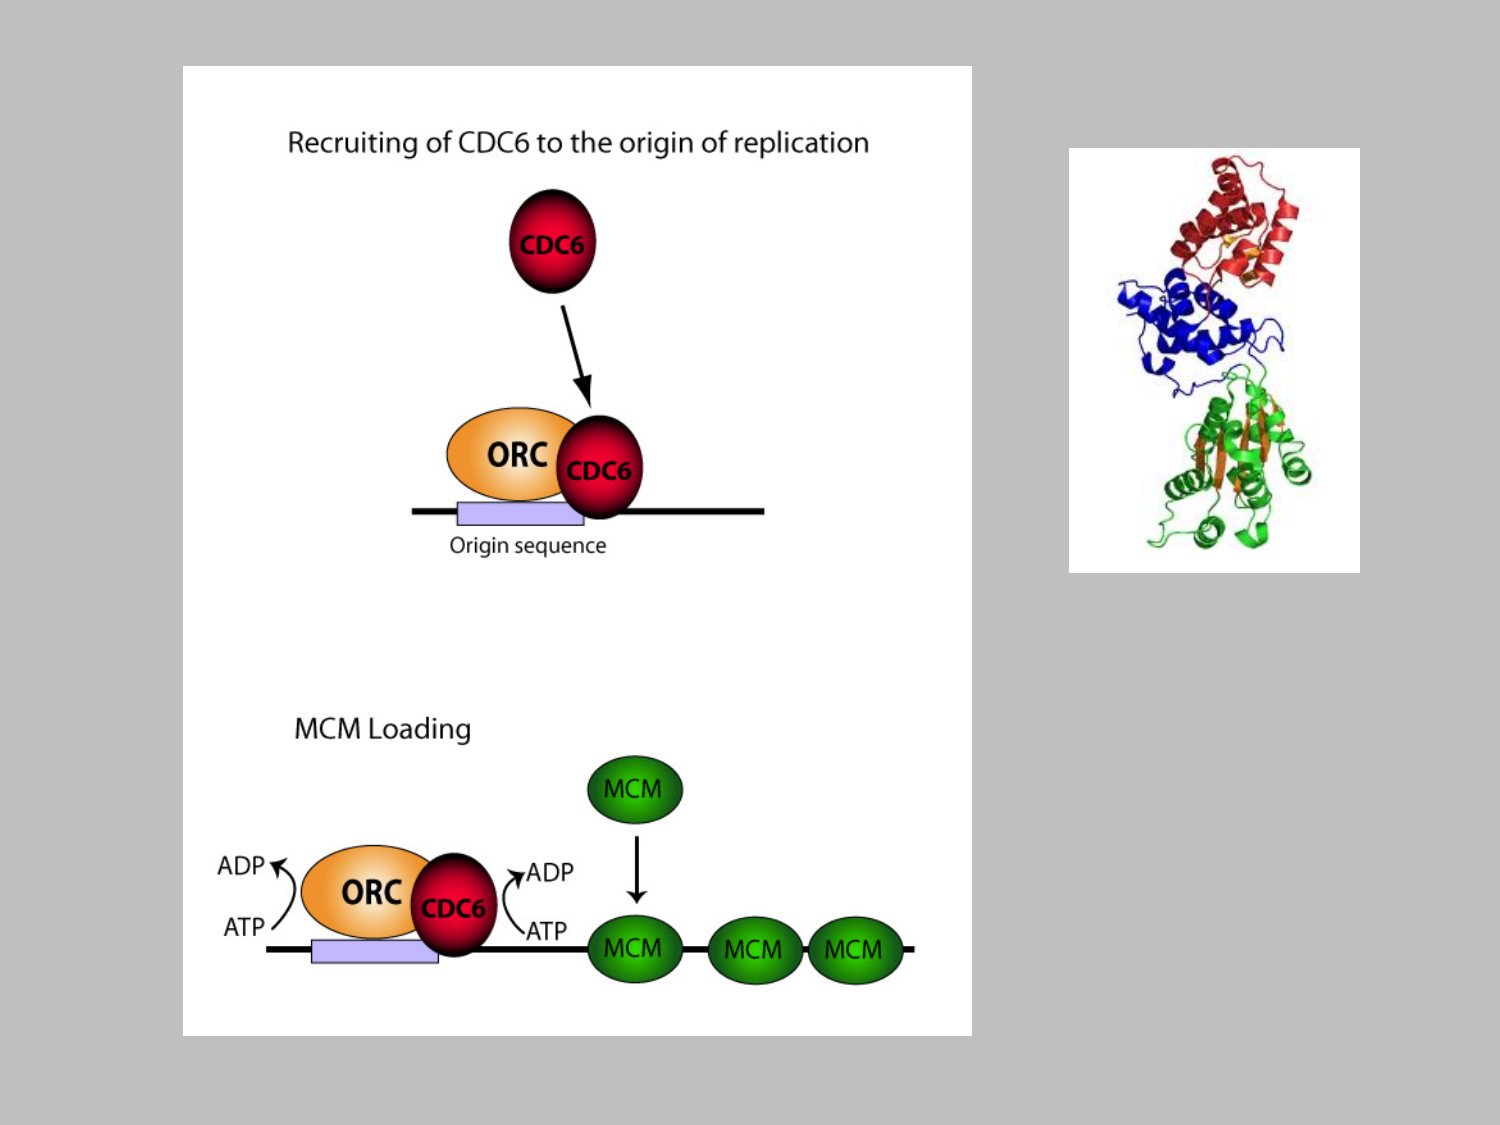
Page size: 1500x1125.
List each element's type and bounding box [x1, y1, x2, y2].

picture [1069, 148, 1360, 573]
picture [183, 66, 972, 1036]
